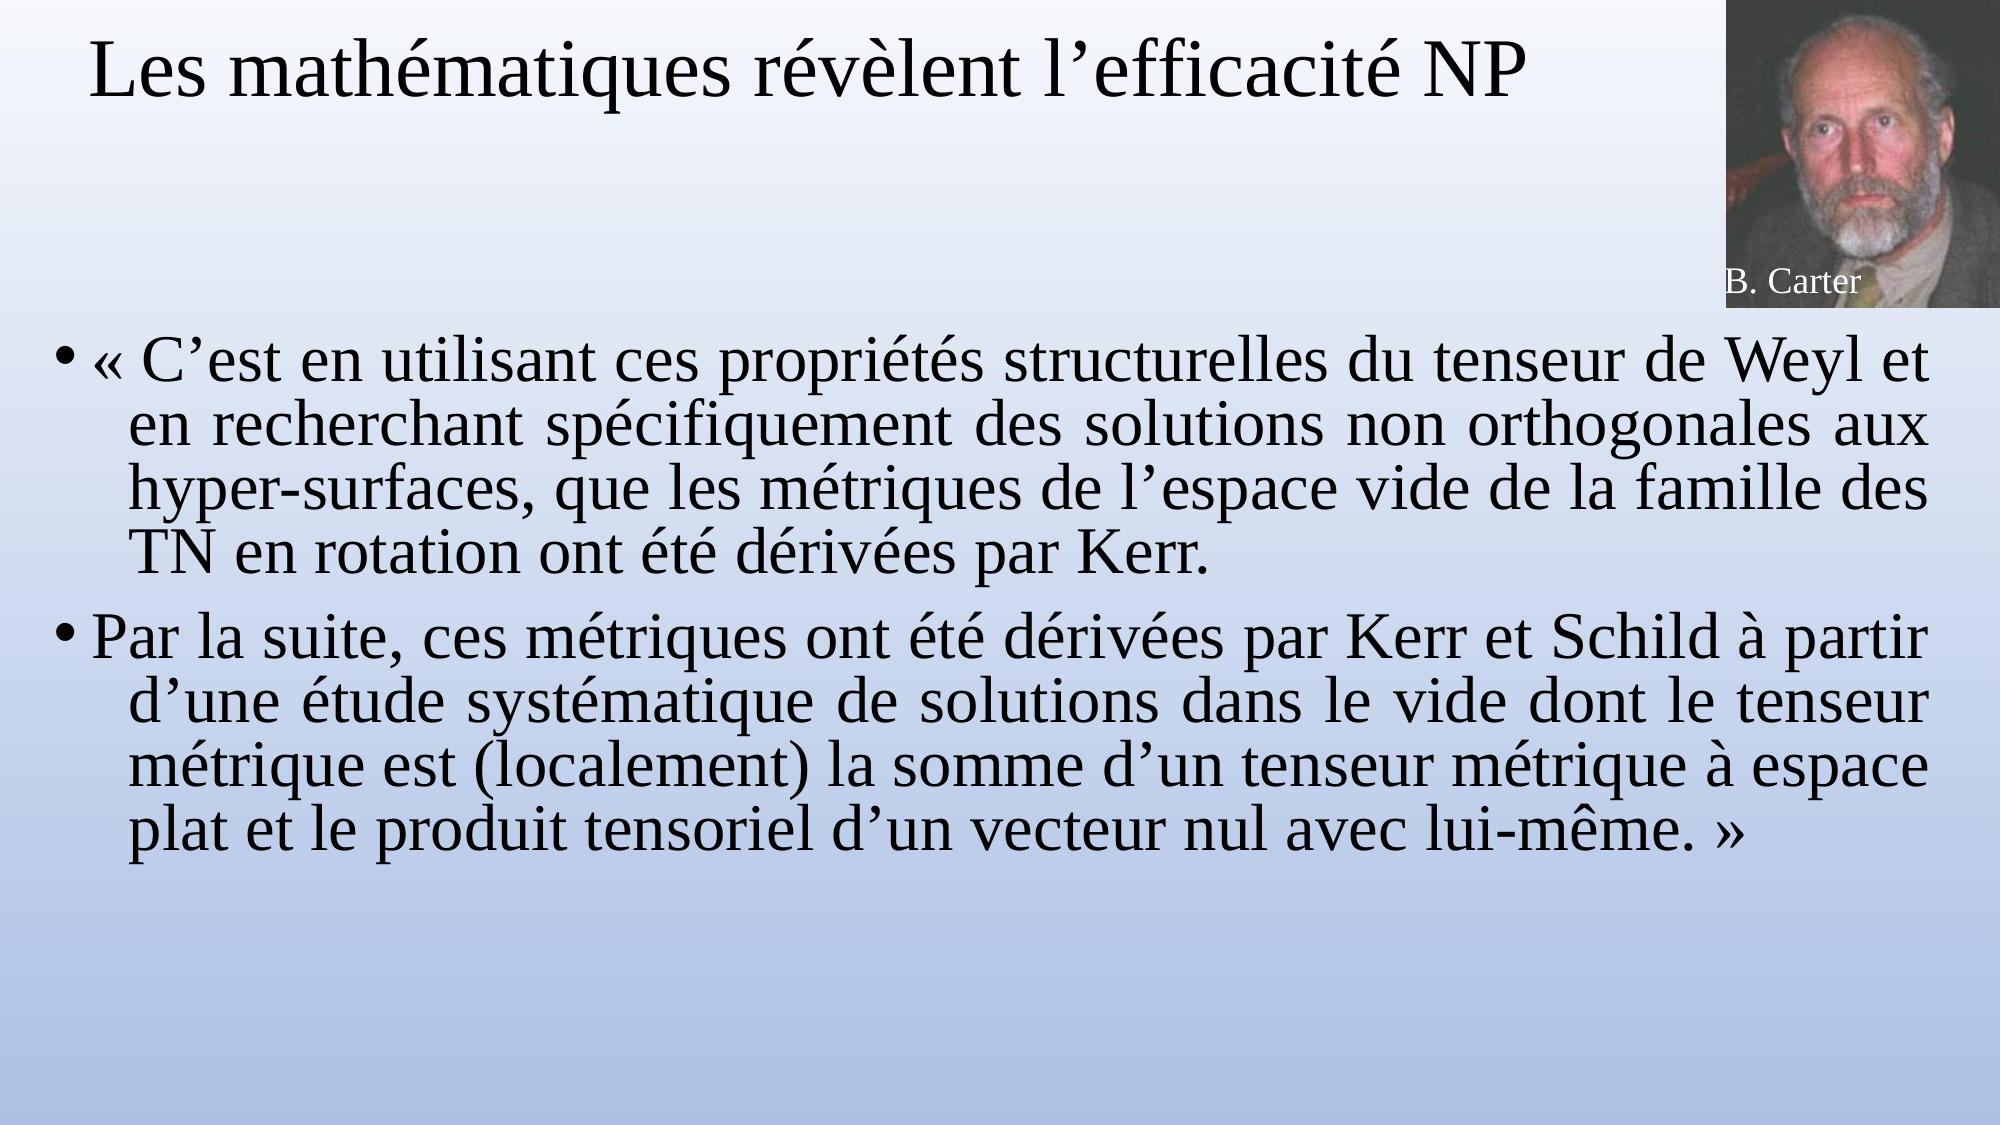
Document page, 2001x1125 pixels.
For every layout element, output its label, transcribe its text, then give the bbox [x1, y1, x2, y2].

list « C’est en utilisant ces propriétés structurelles du tenseur de Weyl et en recherchant spécifiquement des solutions non orthogonales aux hyper-surfaces, que les métriques de l’espace vide de la famille des TN en rotation ont été dérivées par Kerr. Par la suite, ces métriques ont été dérivées par Kerr et Schild à partir d’une étude systématique de solutions dans le vide dont le tenseur métrique est (localement) la somme d’un tenseur métrique à espace plat et le produit tensoriel d’un vecteur nul avec lui-même. » [38, 322, 1949, 1107]
title Les mathématiques révèlent l’efficacité NP [69, 0, 1550, 139]
picture [1726, 0, 2000, 248]
text_box B. Carter [1708, 248, 2000, 309]
